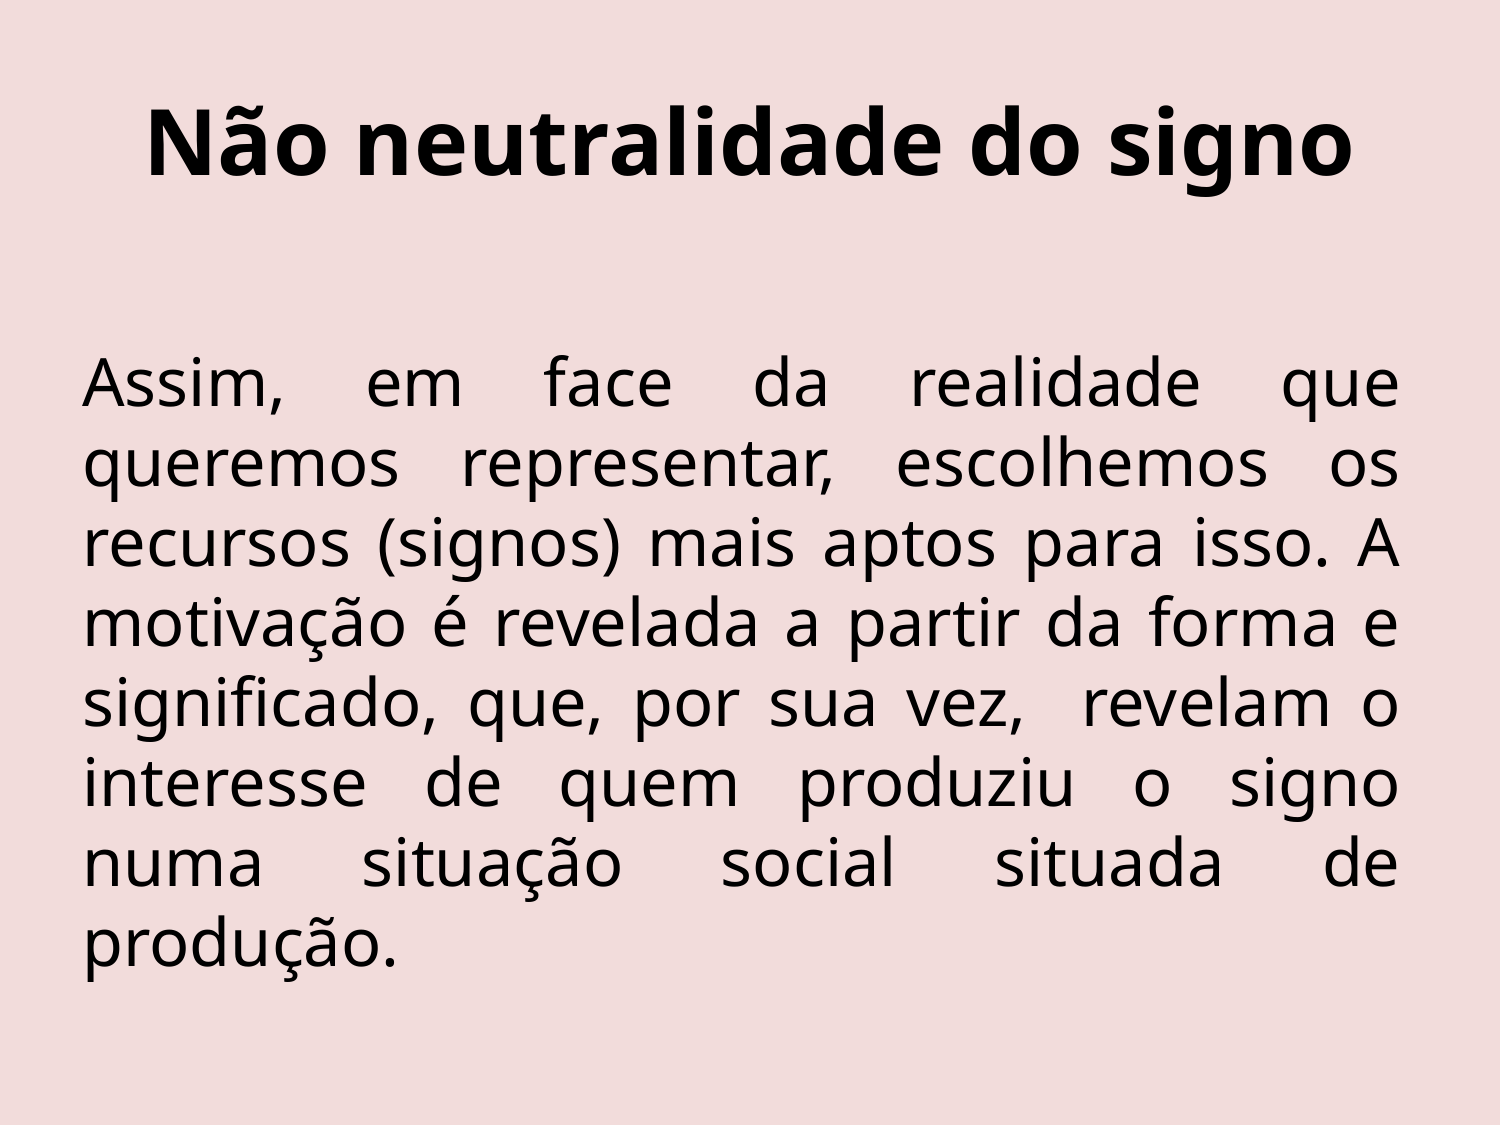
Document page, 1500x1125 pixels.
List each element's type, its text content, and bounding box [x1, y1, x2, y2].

list Assim, em face da realidade que queremos representar, escolhemos os recursos (signos) mais aptos para isso. A motivação é revelada a partir da forma e significado, que, por sua vez, revelam o interesse de quem produziu o signo numa situação social situada de produção. [67, 332, 1418, 1075]
title Não neutralidade do signo [75, 45, 1425, 233]
